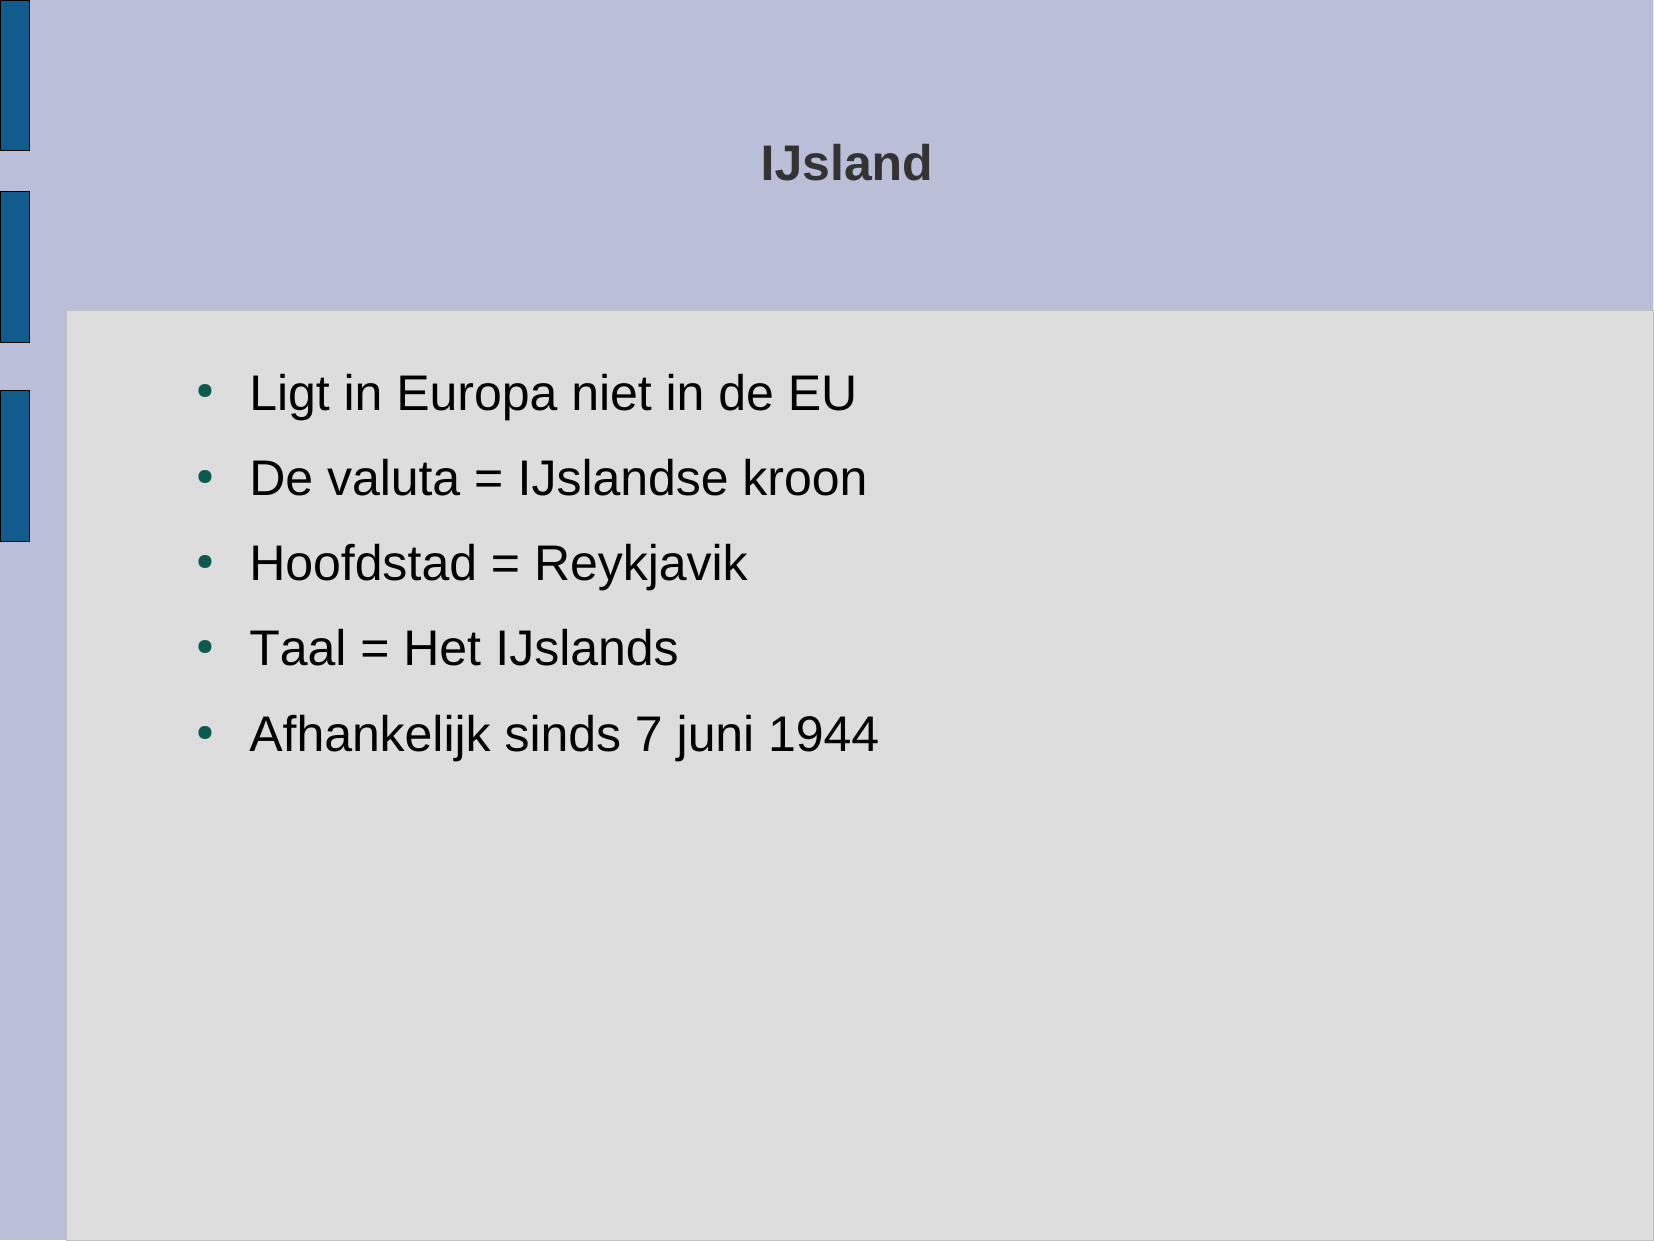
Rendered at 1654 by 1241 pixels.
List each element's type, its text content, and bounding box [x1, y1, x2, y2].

list Ligt in Europa niet in de EU De valuta = IJslandse kroon Hoofdstad = Reykjavik Taal = Het IJslands Afhankelijk sinds 7 juni 1944 [178, 364, 1570, 1147]
title IJsland [147, 59, 1560, 267]
